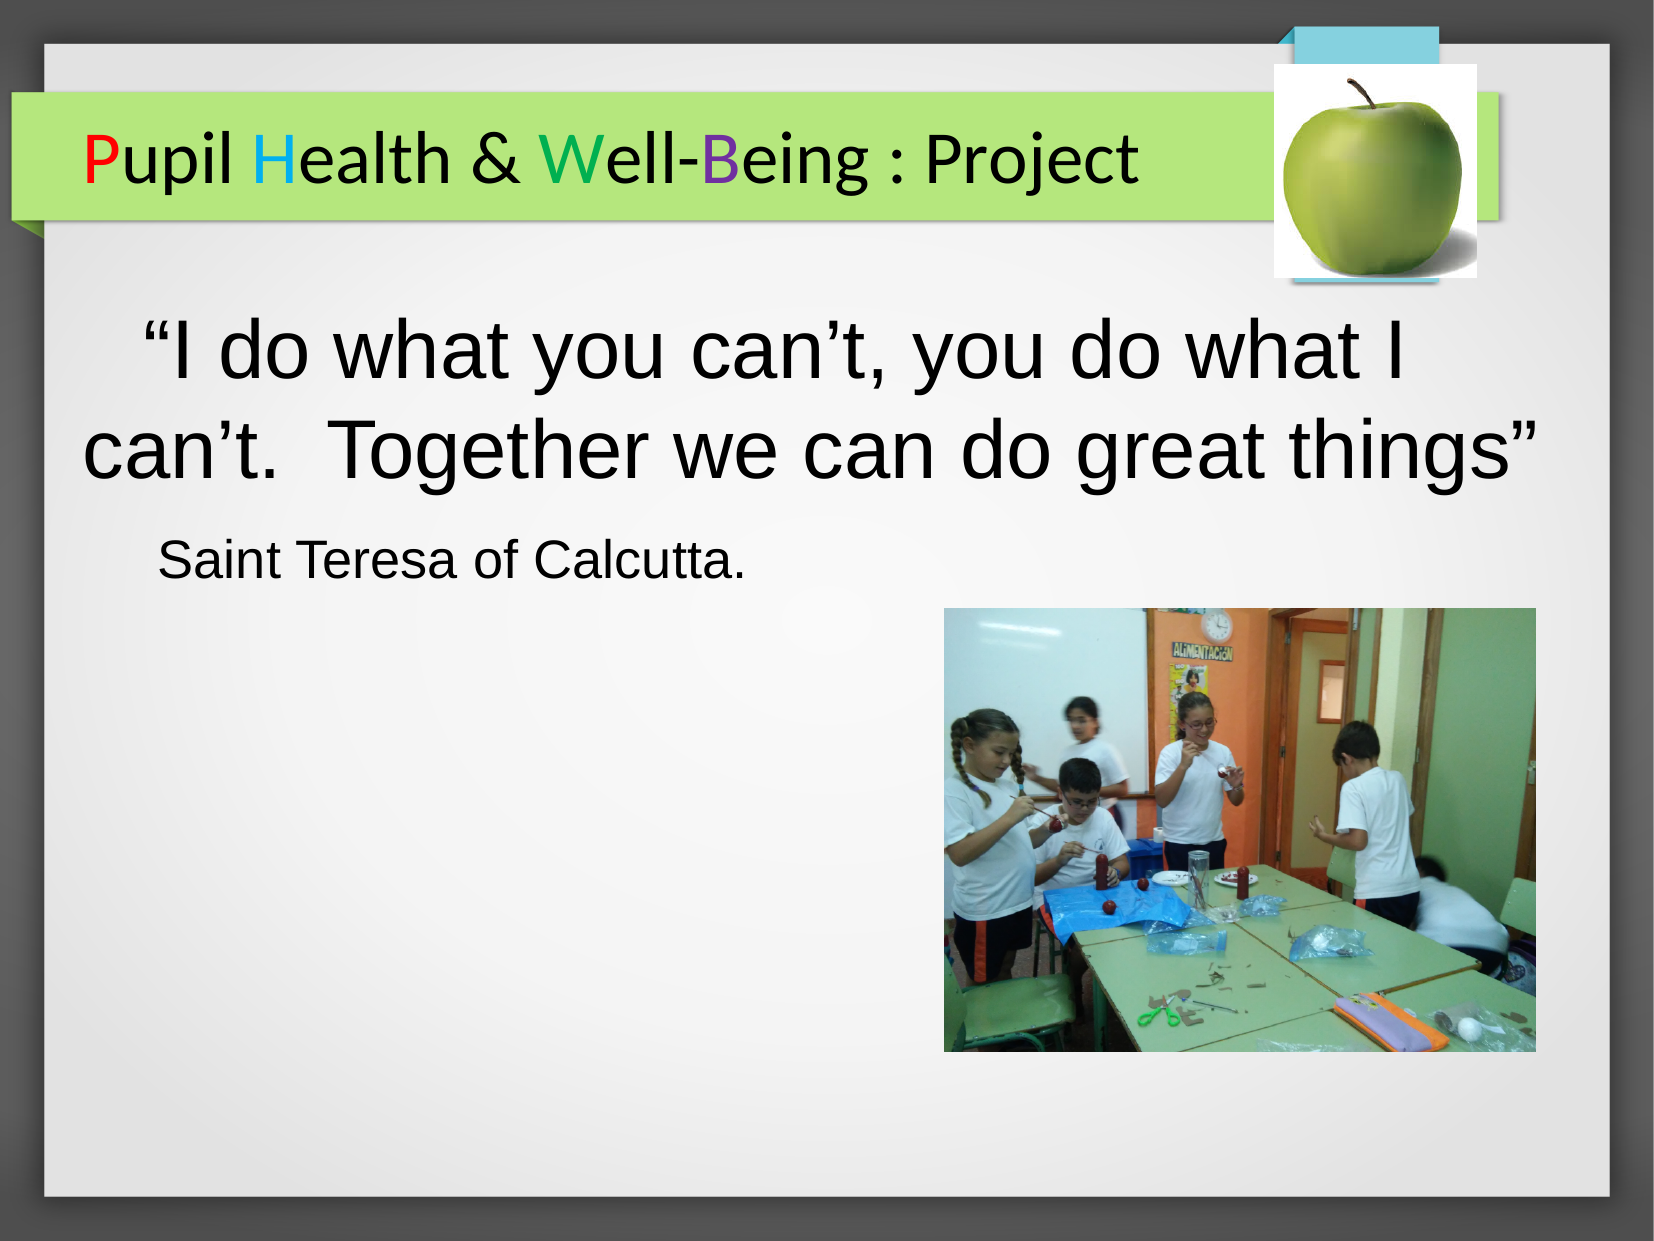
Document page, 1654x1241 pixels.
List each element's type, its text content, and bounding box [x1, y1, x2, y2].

picture [0, 0, 1654, 1241]
list “I do what you can’t, you do what I can’t. Together we can do great things” Saint Teresa of Calcutta. [82, 295, 1571, 703]
title Pupil Health & Well-Being : Project [82, 94, 1264, 213]
